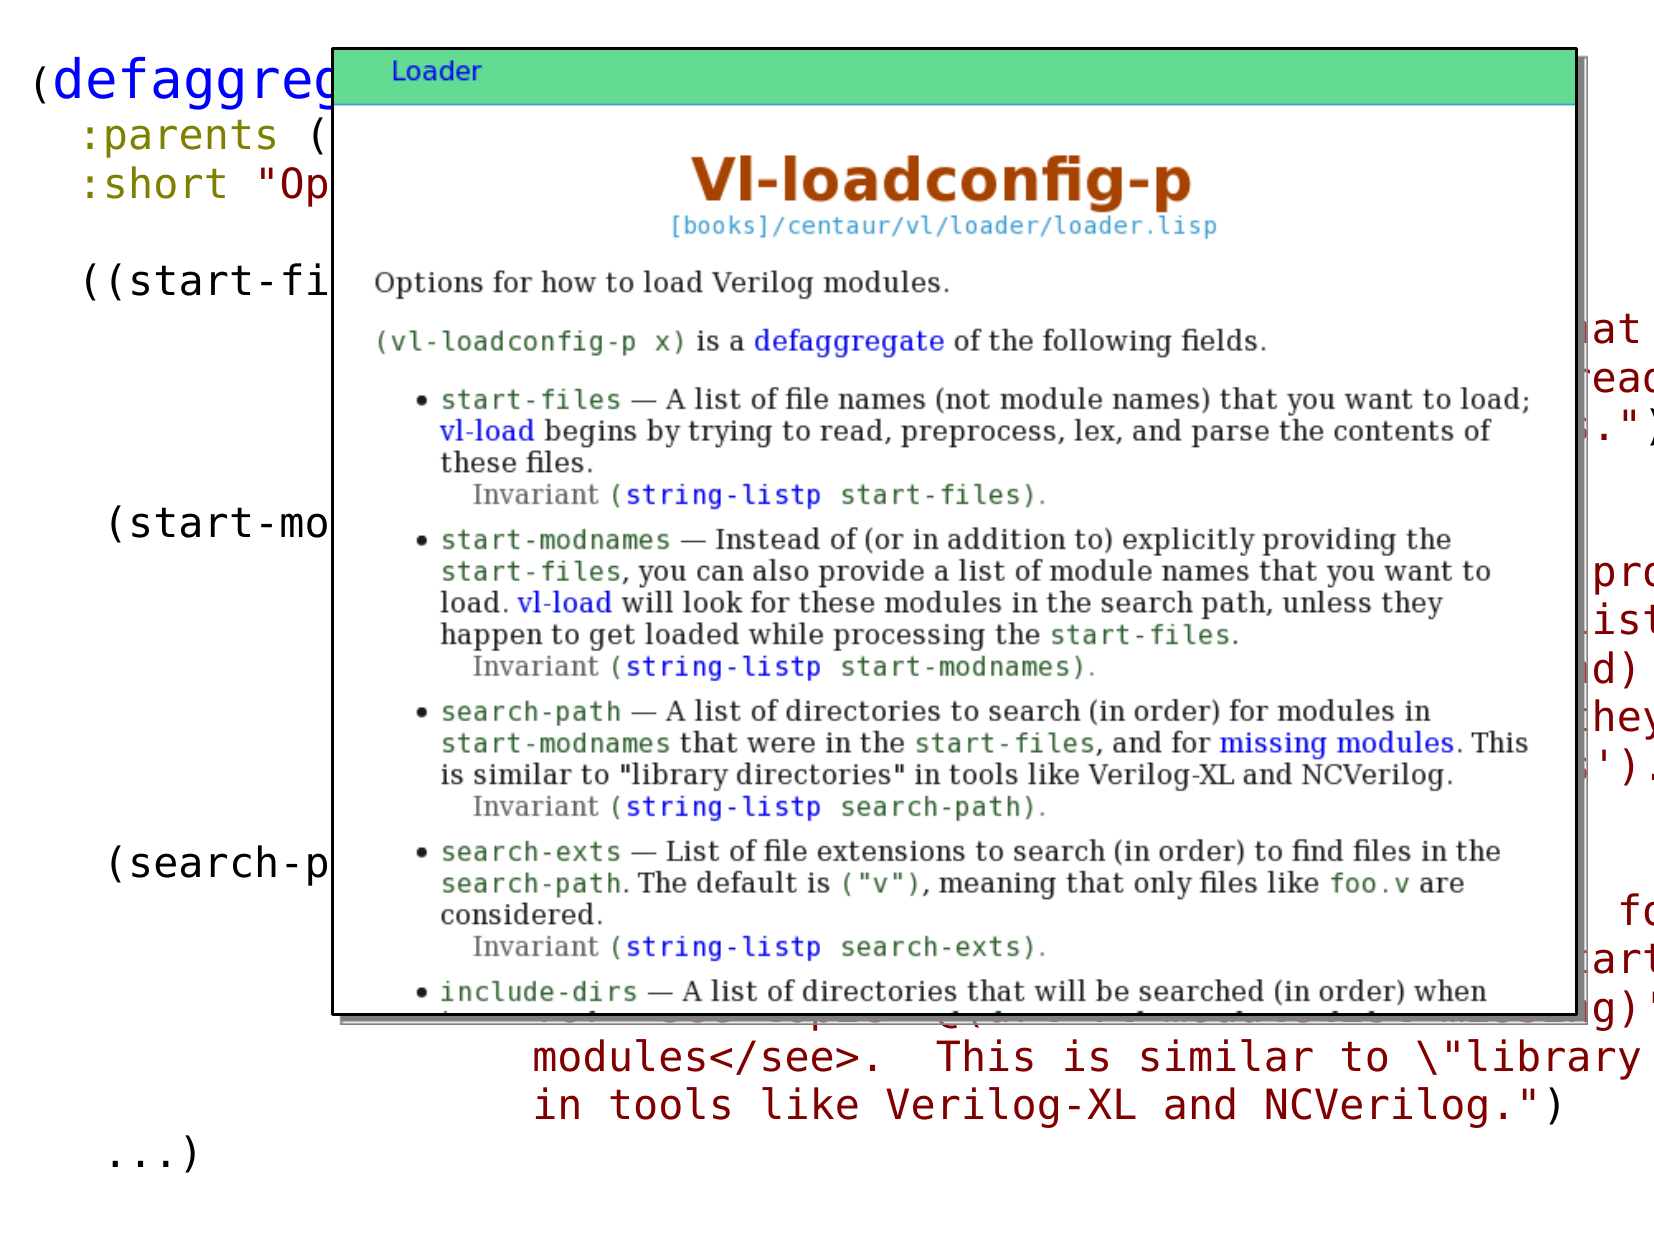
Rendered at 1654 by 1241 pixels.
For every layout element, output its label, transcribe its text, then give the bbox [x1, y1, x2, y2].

picture [333, 50, 1576, 1013]
text_box (defaggregate vl-loadconfig :parents (loader) :short "Options for how to load Verilog modules." ((start-files string-listp "A list of file names (not module names) that you want to load; @(see vl-load) begins by trying to read, preprocess, lex, and parse the contents of these files.") (start-modnames string-listp "Instead of (or in addition to) explicitly providing the @('start-files'), you can also provide a list of module names that you want to load. @(see vl-load) will look for these modules in the search path, unless they happen to get loaded while processing the @('start-files').") (search-path string-listp "A list of directories to search (in order) for modules in @('start-modnames') that were in the @('start-files'), and for <see topic='@(url vl-modulelist-missing)'>missing modules</see>. This is similar to \"library directories\" in tools like Verilog-XL and NCVerilog.") ...) [12, 0, 1654, 1234]
